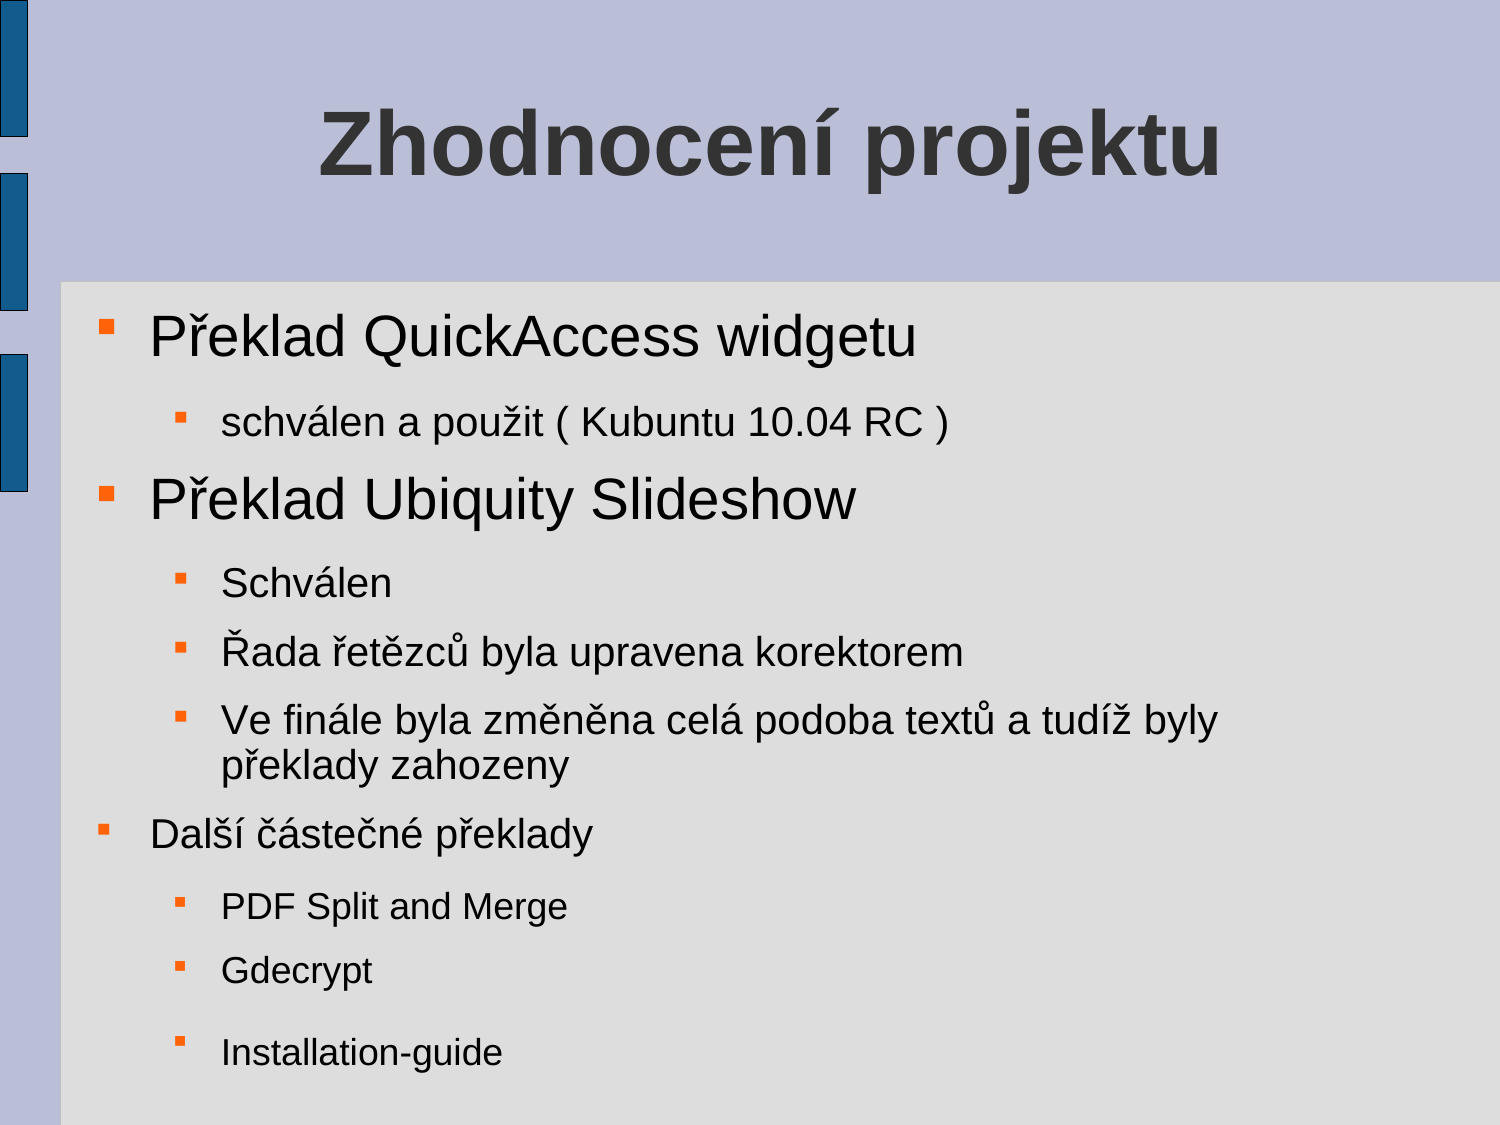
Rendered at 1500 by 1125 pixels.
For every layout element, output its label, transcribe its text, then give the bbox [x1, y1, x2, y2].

title Zhodnocení projektu [75, 45, 1426, 233]
list Překlad QuickAccess widgetu schválen a použit ( Kubuntu 10.04 RC ) Překlad Ubiquity Slideshow Schválen Řada řetězců byla upravena korektorem Ve finále byla změněna celá podoba textů a tudíž byly překlady zahozeny Další částečné překlady PDF Split and Merge Gdecrypt Installation-guide [64, 290, 1400, 1087]
